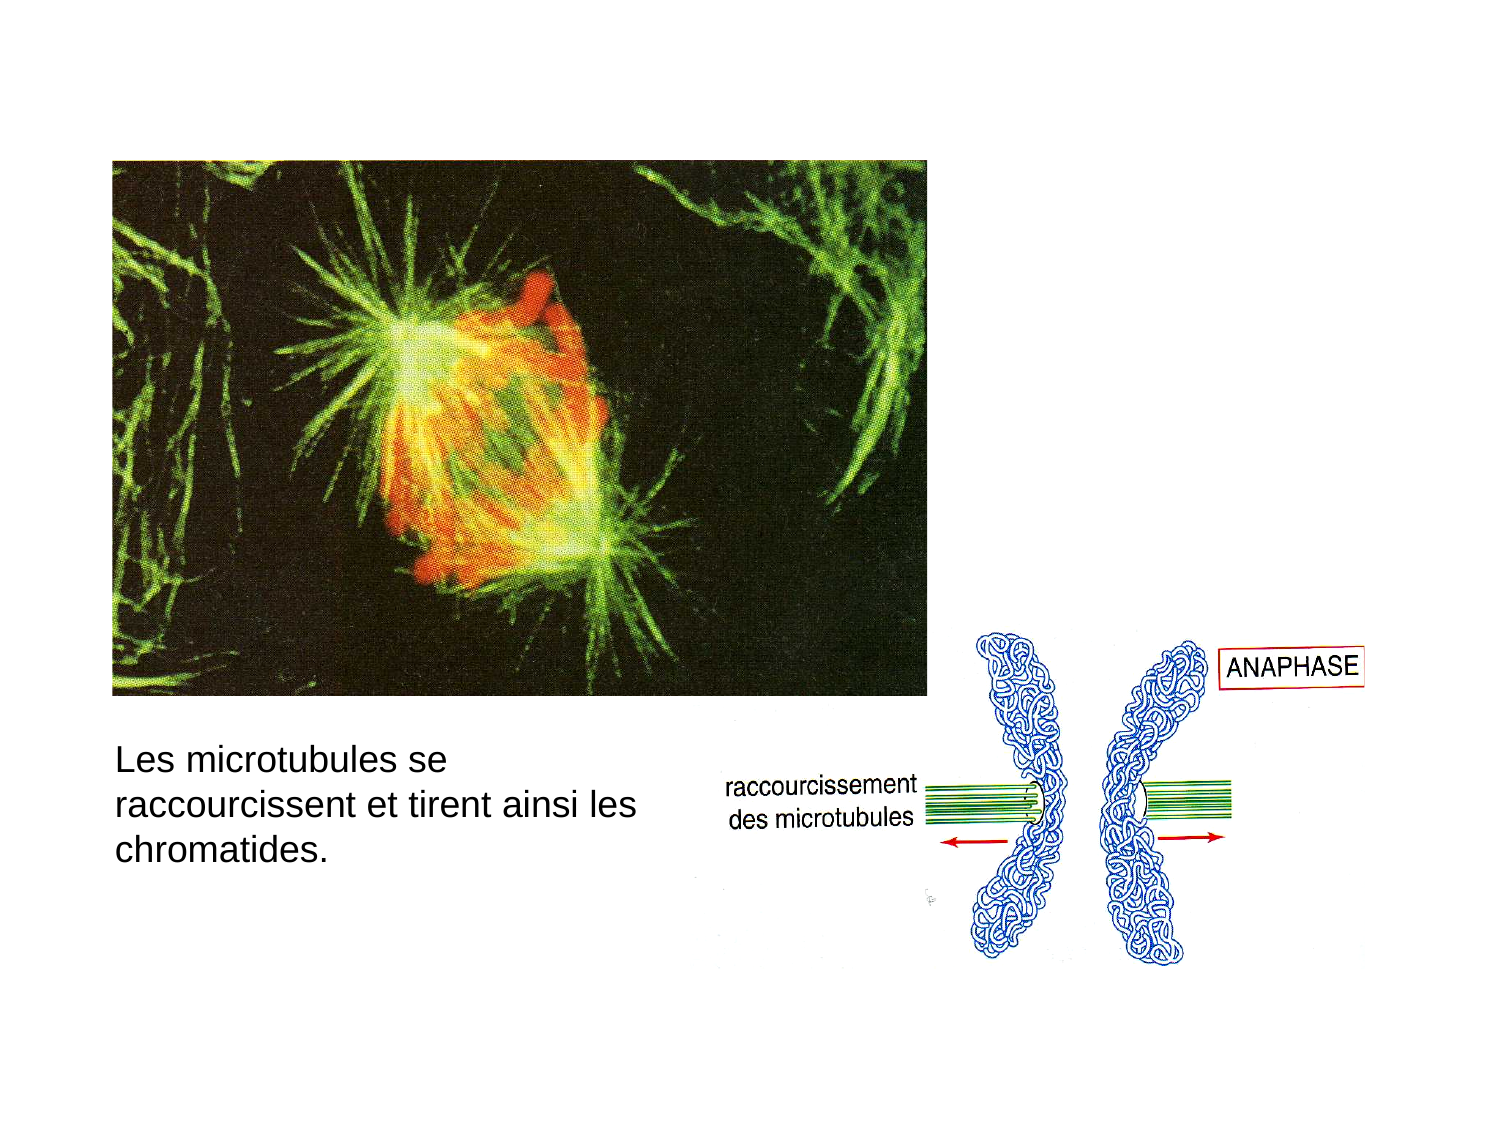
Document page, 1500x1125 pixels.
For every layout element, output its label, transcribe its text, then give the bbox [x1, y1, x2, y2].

picture [112, 160, 1365, 969]
text_box Les microtubules se raccourcissent et tirent ainsi les chromatides. [100, 727, 679, 879]
